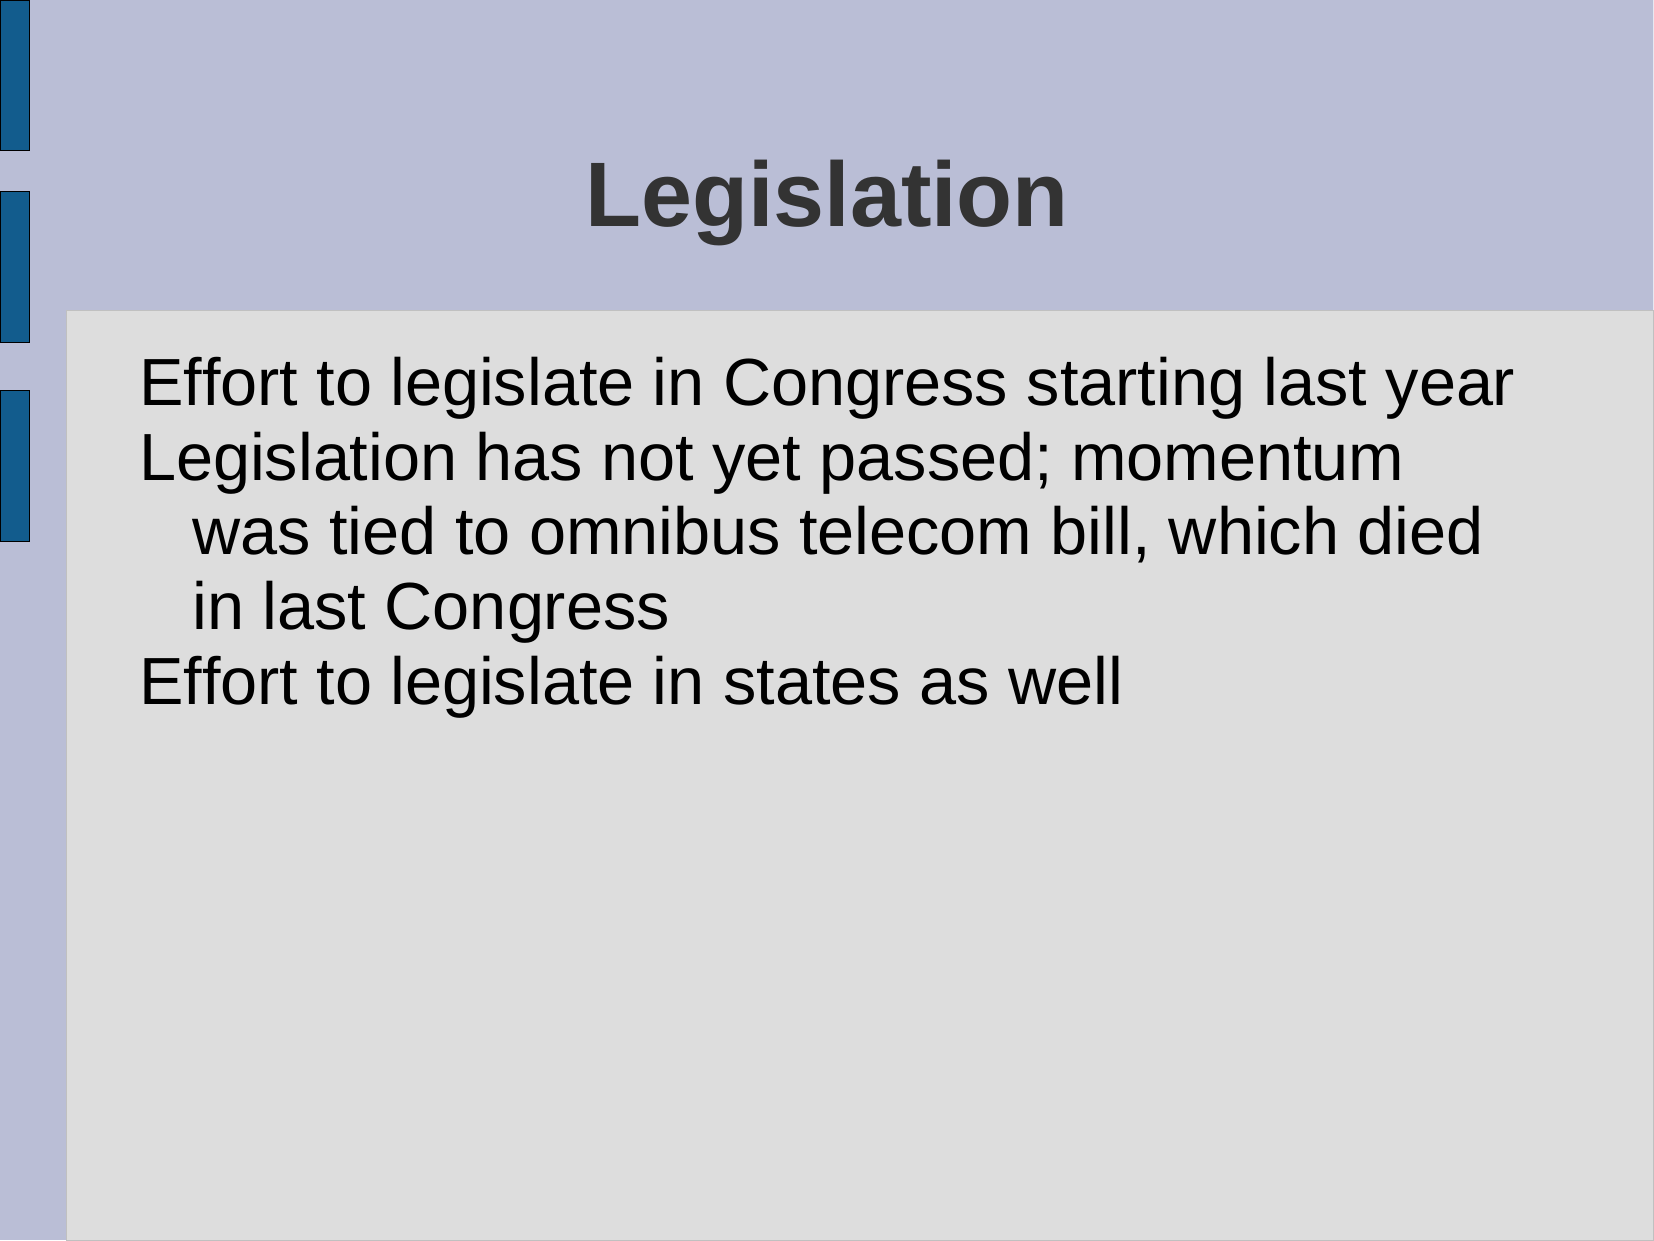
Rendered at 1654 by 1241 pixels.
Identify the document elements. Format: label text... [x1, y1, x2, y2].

list Effort to legislate in Congress starting last year Legislation has not yet passed; momentum was tied to omnibus telecom bill, which died in last Congress Effort to legislate in states as well [121, 344, 1534, 1127]
title Legislation [121, 91, 1534, 299]
